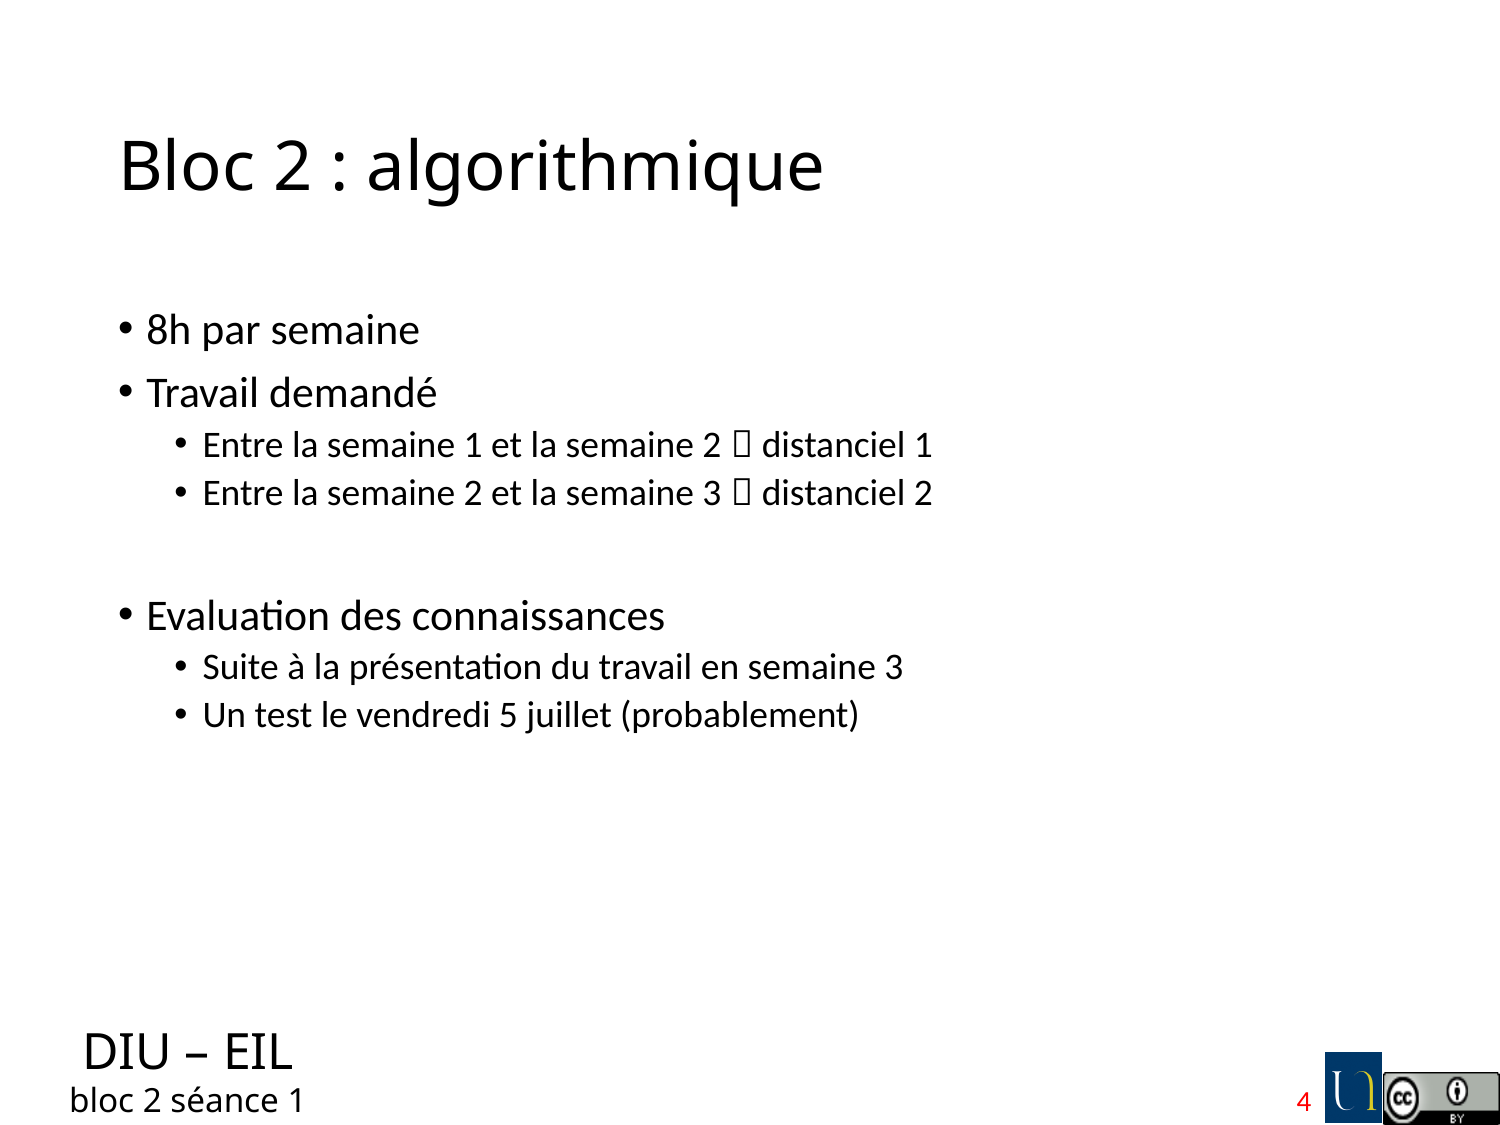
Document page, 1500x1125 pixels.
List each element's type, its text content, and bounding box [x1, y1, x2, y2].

picture [1325, 1052, 1382, 1123]
list 8h par semaine Travail demandé Entre la semaine 1 et la semaine 2  distanciel 1 Entre la semaine 2 et la semaine 3  distanciel 2 Evaluation des connaissances Suite à la présentation du travail en semaine 3 Un test le vendredi 5 juillet (probablement) [103, 299, 1397, 1014]
slide_number <numéro> [1240, 1070, 1327, 1125]
title Bloc 2 : algorithmique [103, 59, 1397, 278]
picture [1383, 1072, 1500, 1125]
